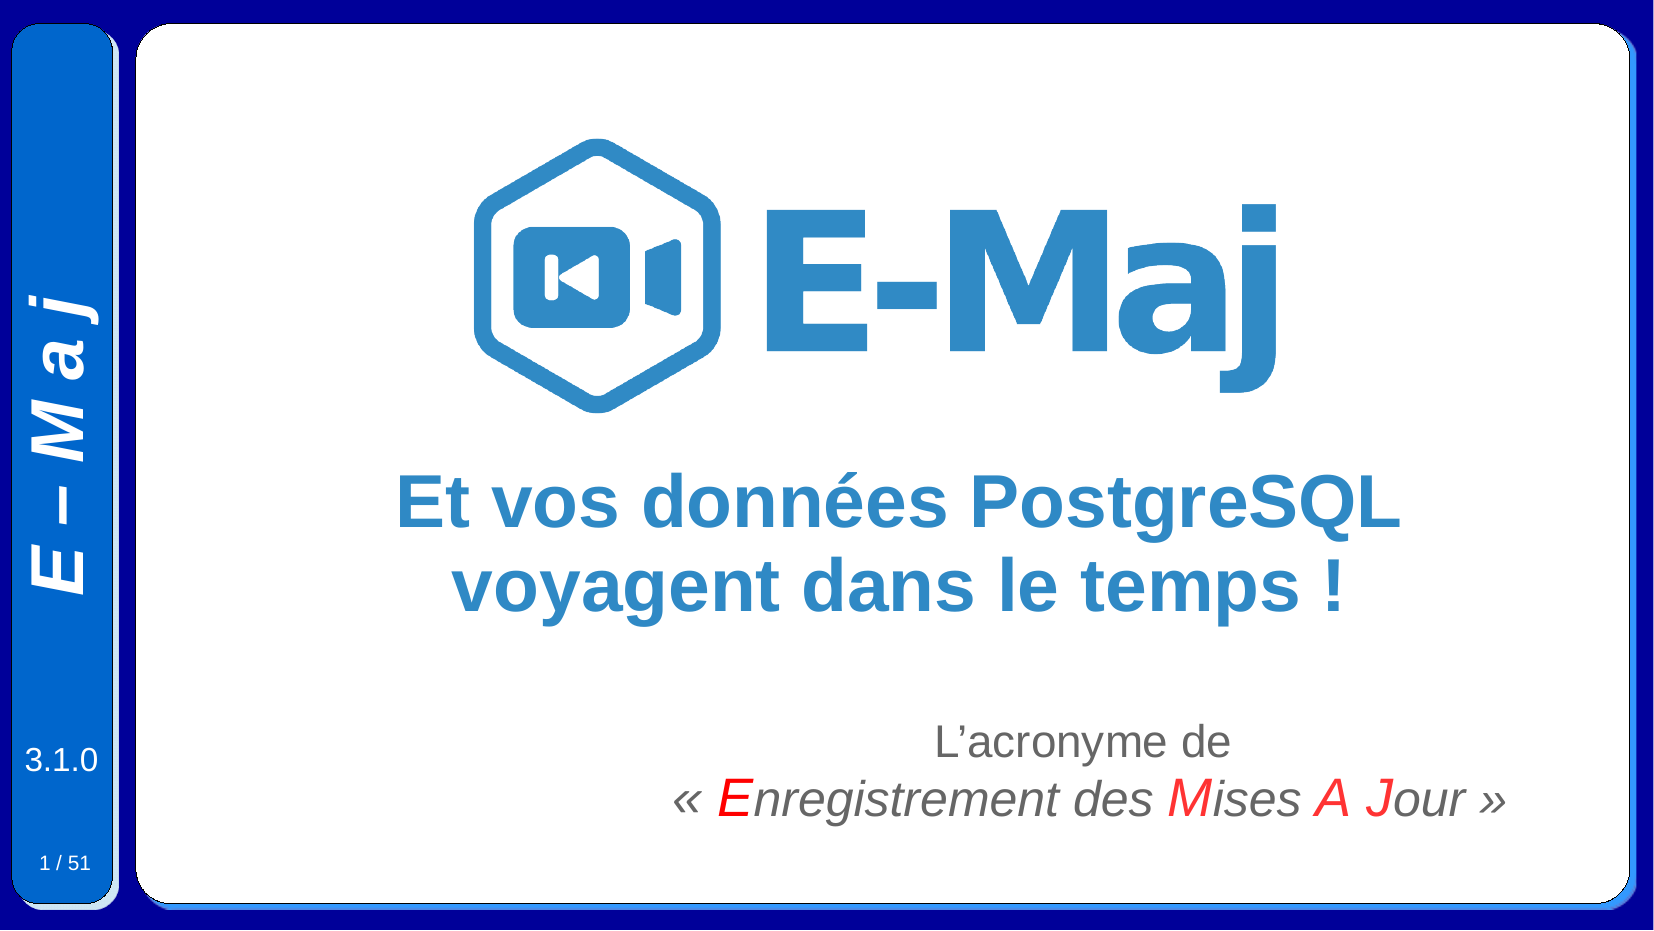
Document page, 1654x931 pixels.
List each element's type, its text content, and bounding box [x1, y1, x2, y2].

picture [472, 137, 1276, 414]
subtitle Et vos données PostgreSQL voyagent dans le temps ! [194, 366, 1570, 832]
text_box L’acronyme de « Enregistrement des Mises A Jour » [602, 708, 1577, 875]
